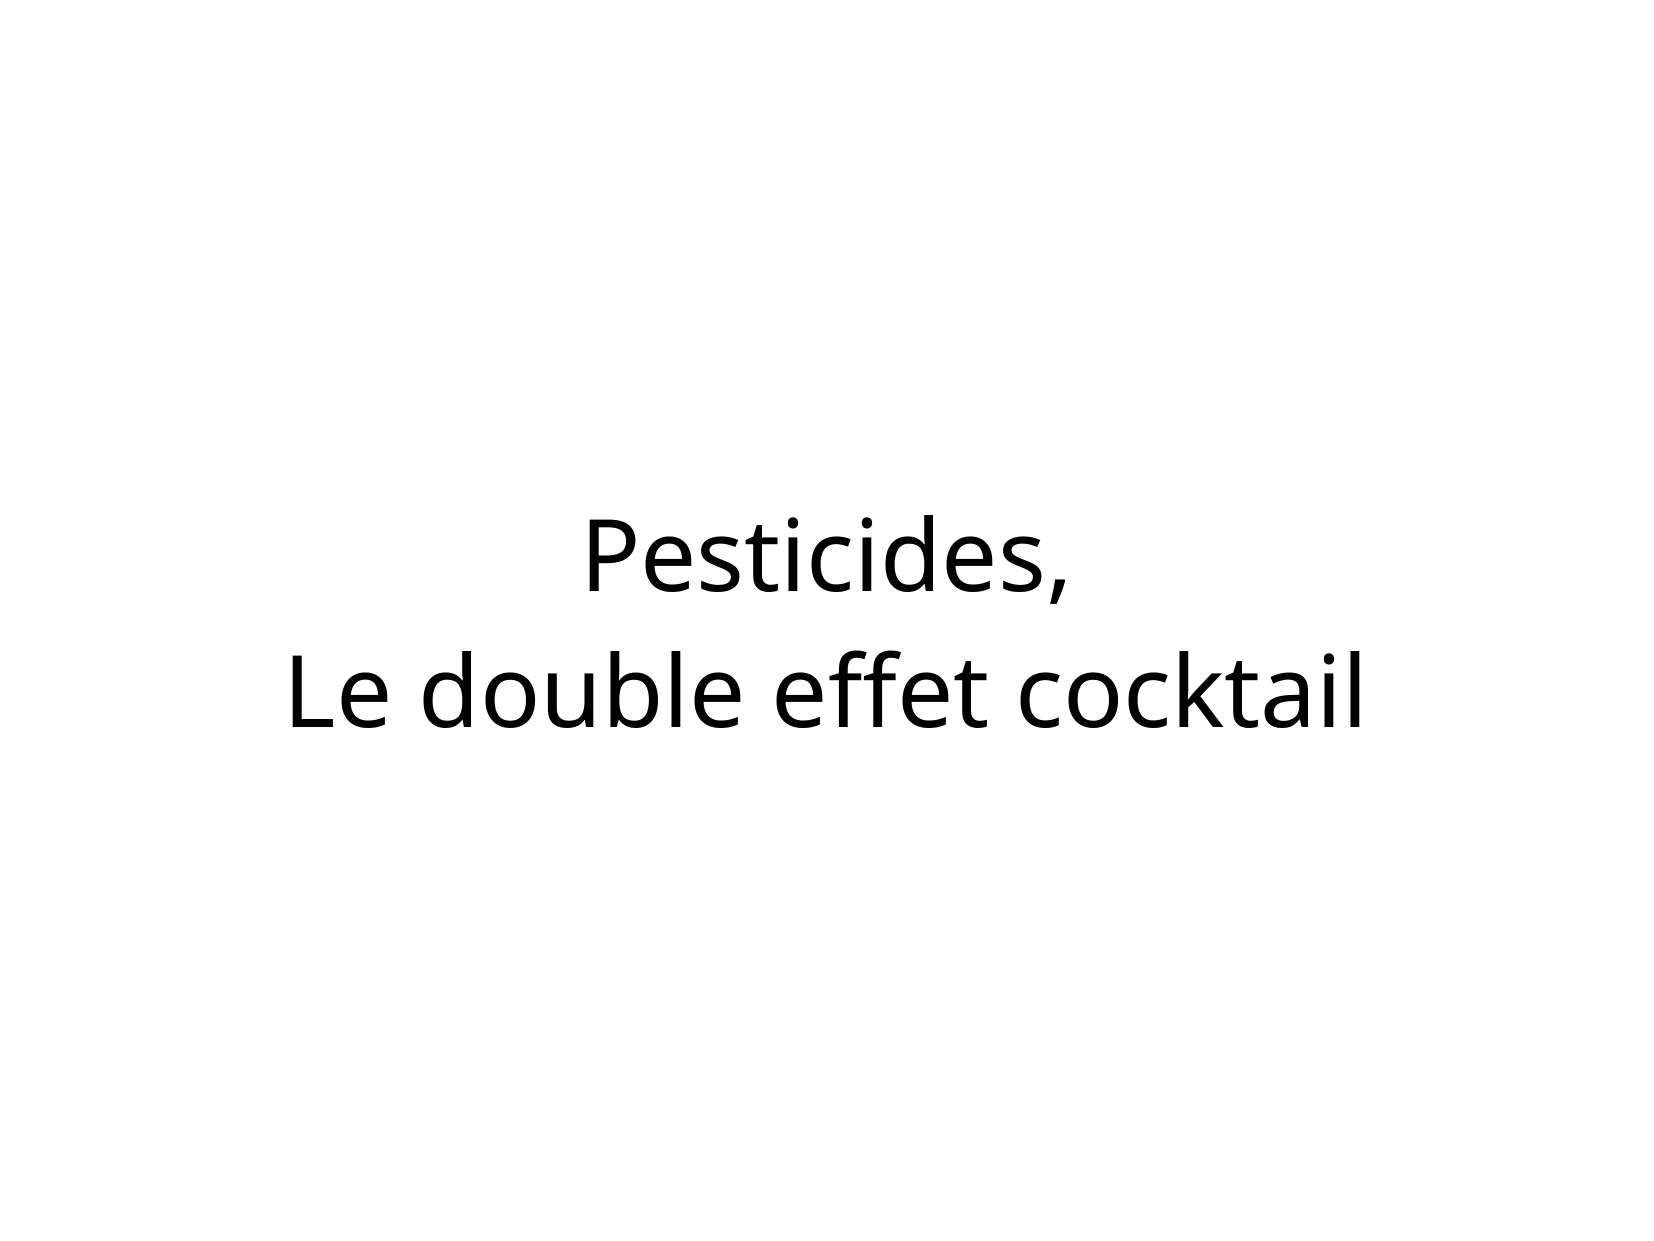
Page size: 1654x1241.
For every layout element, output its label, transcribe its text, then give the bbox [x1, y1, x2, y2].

text_box Pesticides, Le double effet cocktail [70, 476, 1583, 720]
